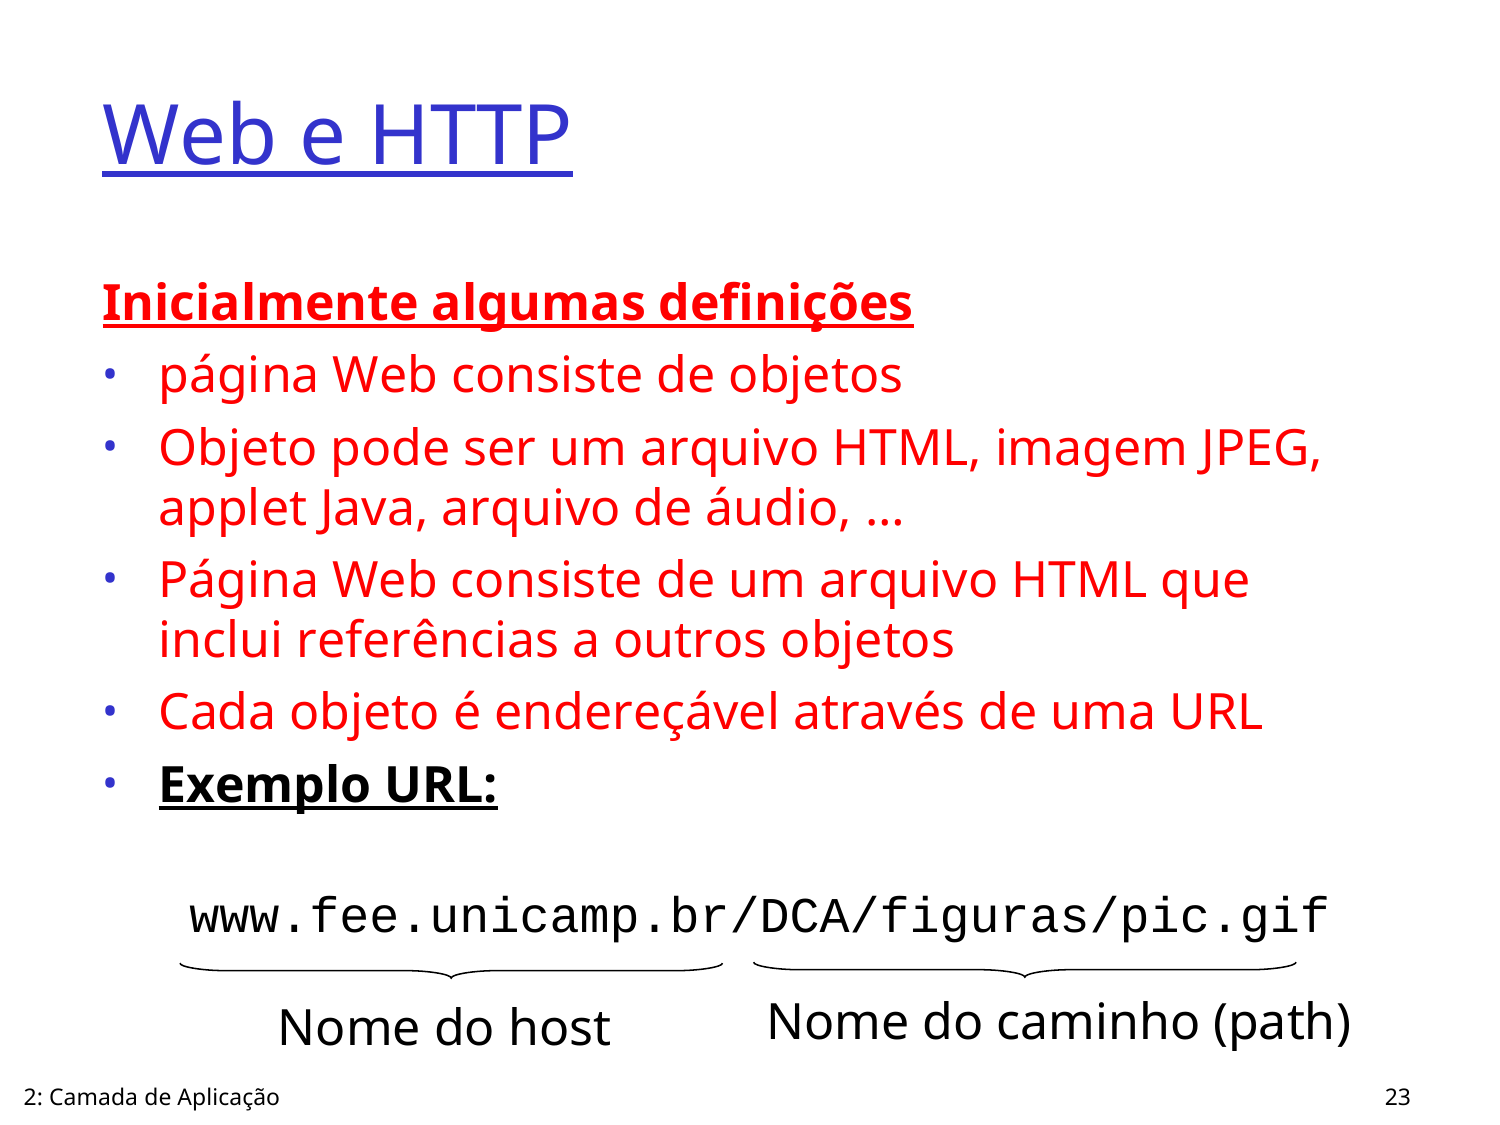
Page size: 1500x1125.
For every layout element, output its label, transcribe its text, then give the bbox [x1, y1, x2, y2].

text_box Nome do host [263, 987, 627, 1063]
text_box www.fee.unicamp.br/DCA/figuras/pic.gif [174, 874, 1345, 951]
text_box Nome do caminho (path) [751, 981, 1367, 1058]
title Web e HTTP [87, 37, 1363, 225]
list Inicialmente algumas definições página Web consiste de objetos Objeto pode ser um arquivo HTML, imagem JPEG, applet Java, arquivo de áudio, … Página Web consiste de um arquivo HTML que inclui referências a outros objetos Cada objeto é endereçável através de uma URL Exemplo URL: [87, 262, 1363, 1026]
